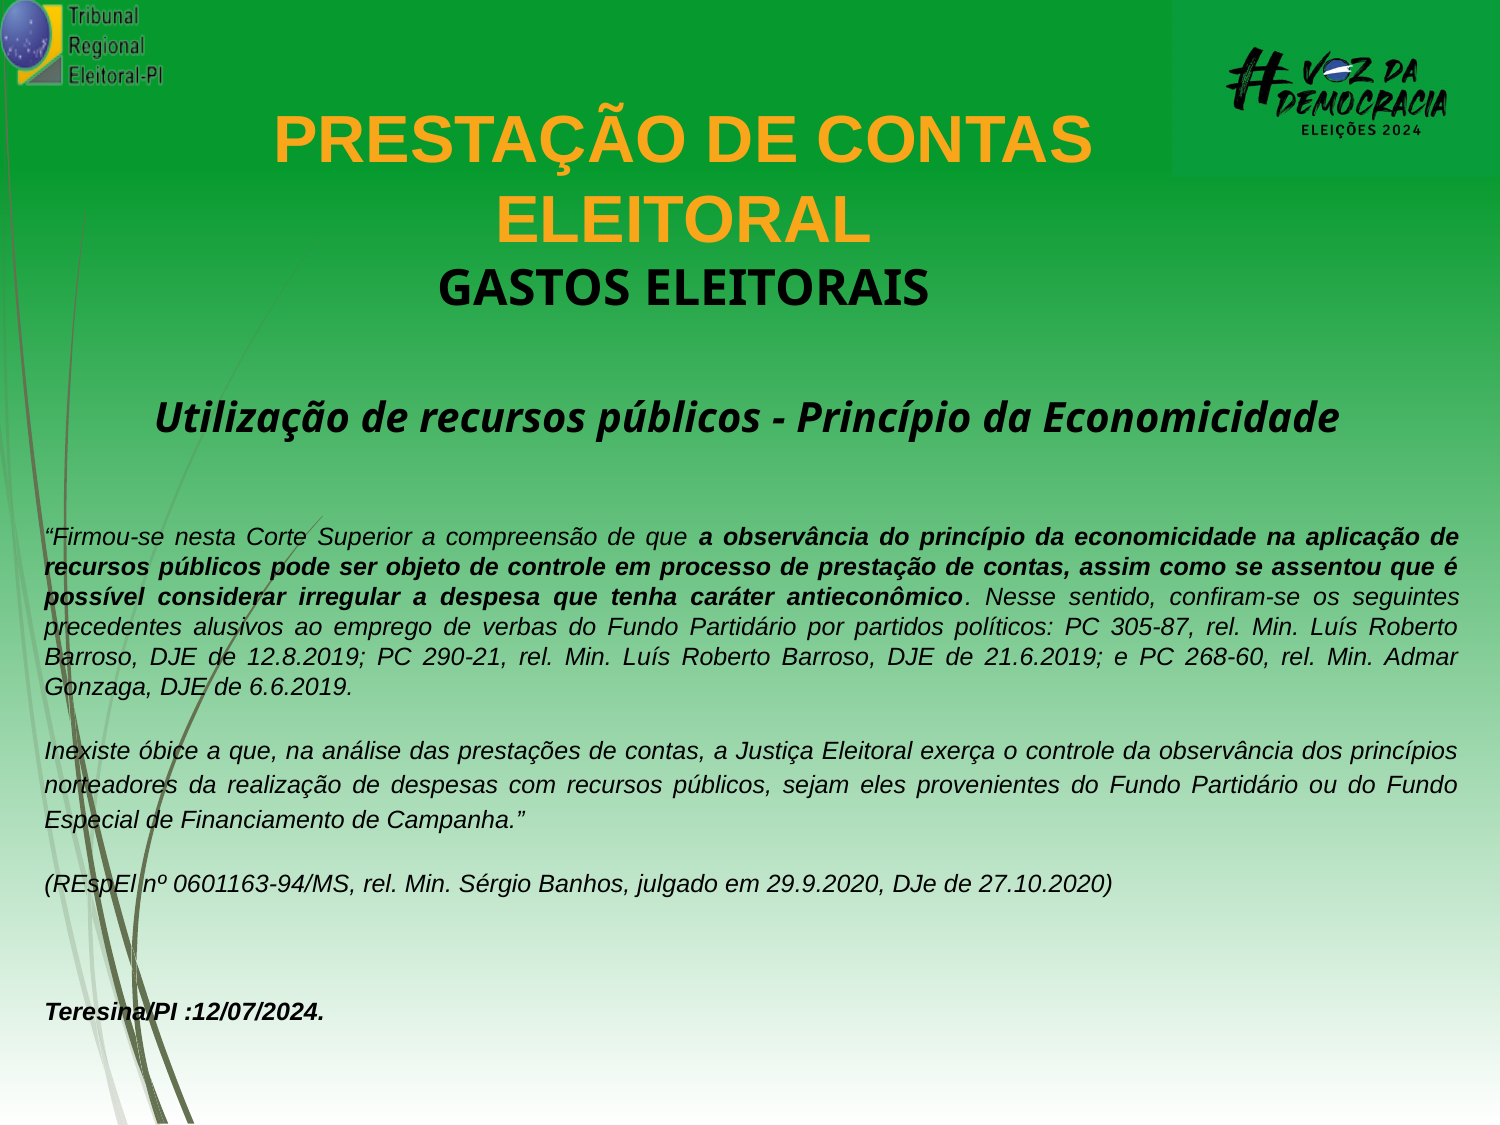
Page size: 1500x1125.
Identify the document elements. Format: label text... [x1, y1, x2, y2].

text_box PRESTAÇÃO DE CONTAS ELEITORAL GASTOS ELEITORAIS [0, 88, 1368, 240]
picture [1172, 0, 1500, 177]
picture [0, 0, 177, 94]
text_box Utilização de recursos públicos - Princípio da Economicidade “Firmou-se nesta Corte Superior a compreensão de que a observância do princípio da economicidade na aplicação de recursos públicos pode ser objeto de controle em processo de prestação de contas, assim como se assentou que é possível considerar irregular a despesa que tenha caráter antieconômico. Nesse sentido, confiram-se os seguintes precedentes alusivos ao emprego de verbas do Fundo Partidário por partidos políticos: PC 305-87, rel. Min. Luís Roberto Barroso, DJE de 12.8.2019; PC 290-21, rel. Min. Luís Roberto Barroso, DJE de 21.6.2019; e PC 268-60, rel. Min. Admar Gonzaga, DJE de 6.6.2019. Inexiste óbice a que, na análise das prestações de contas, a Justiça Eleitoral exerça o controle da observância dos princípios norteadores da realização de despesas com recursos públicos, sejam eles provenientes do Fundo Partidário ou do Fundo Especial de Financiamento de Campanha.” (REspEl nº 0601163-94/MS, rel. Min. Sérgio Banhos, julgado em 29.9.2020, DJe de 27.10.2020) Teresina/PI :12/07/2024. [29, 383, 1476, 1125]
